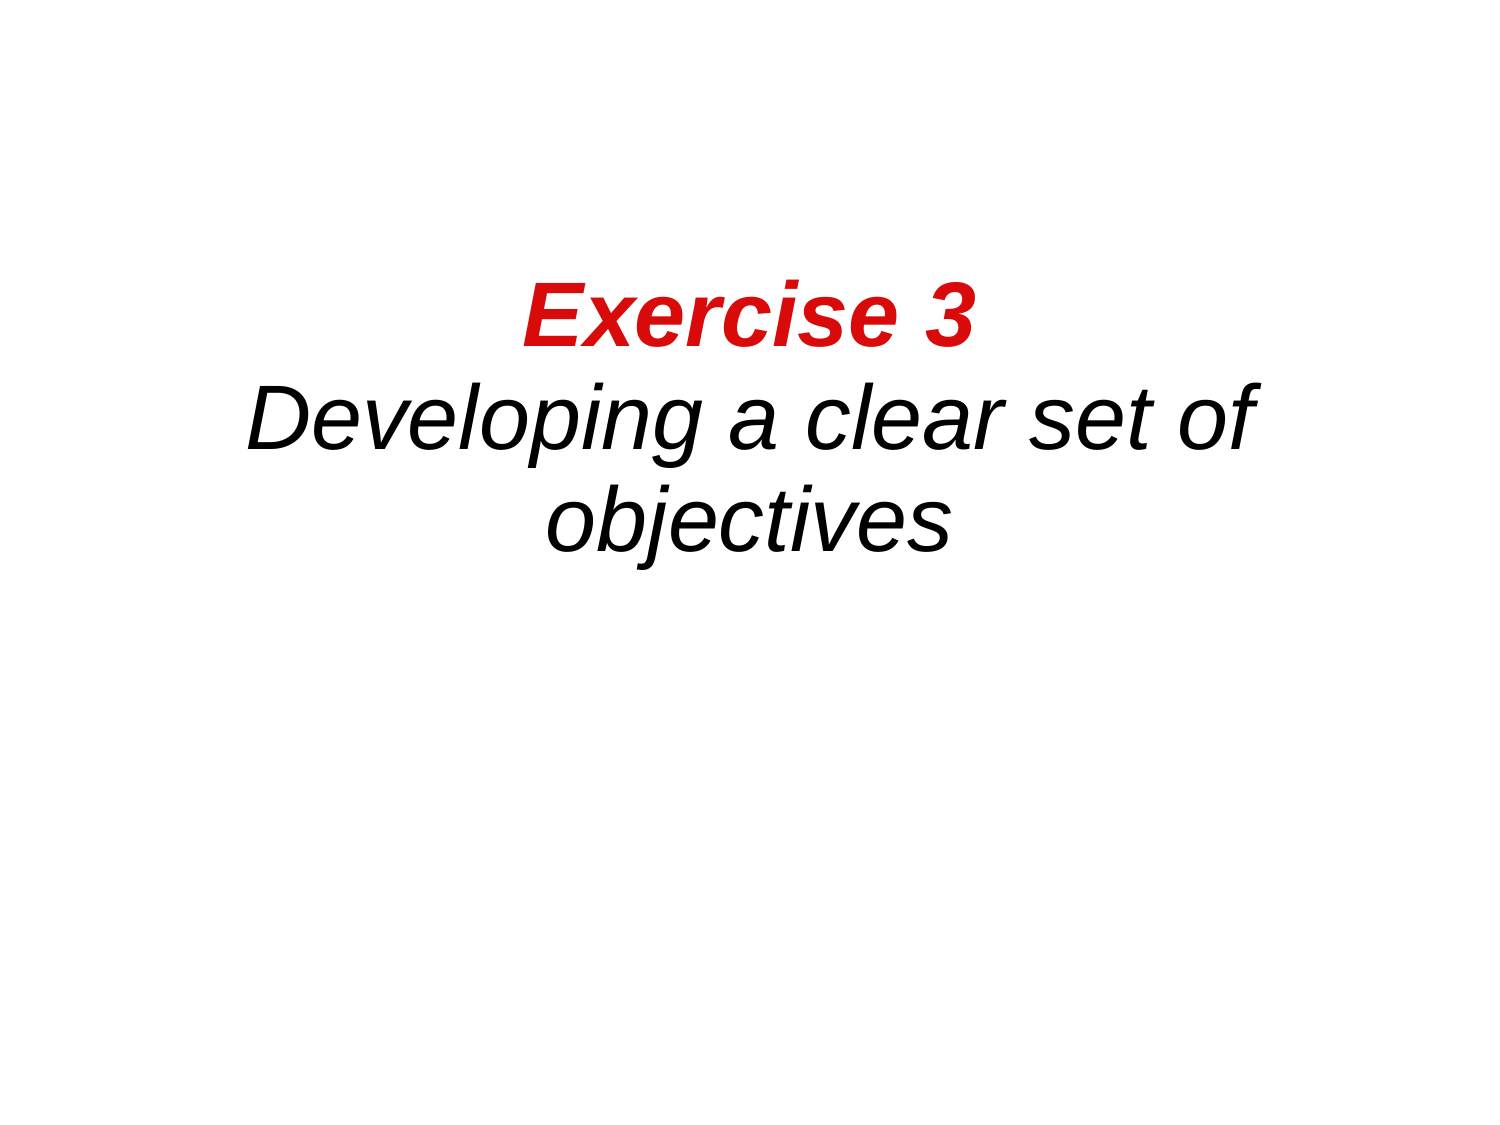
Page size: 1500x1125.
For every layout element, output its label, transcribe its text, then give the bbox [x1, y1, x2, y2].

title Exercise 3 Developing a clear set of objectives [112, 241, 1388, 697]
